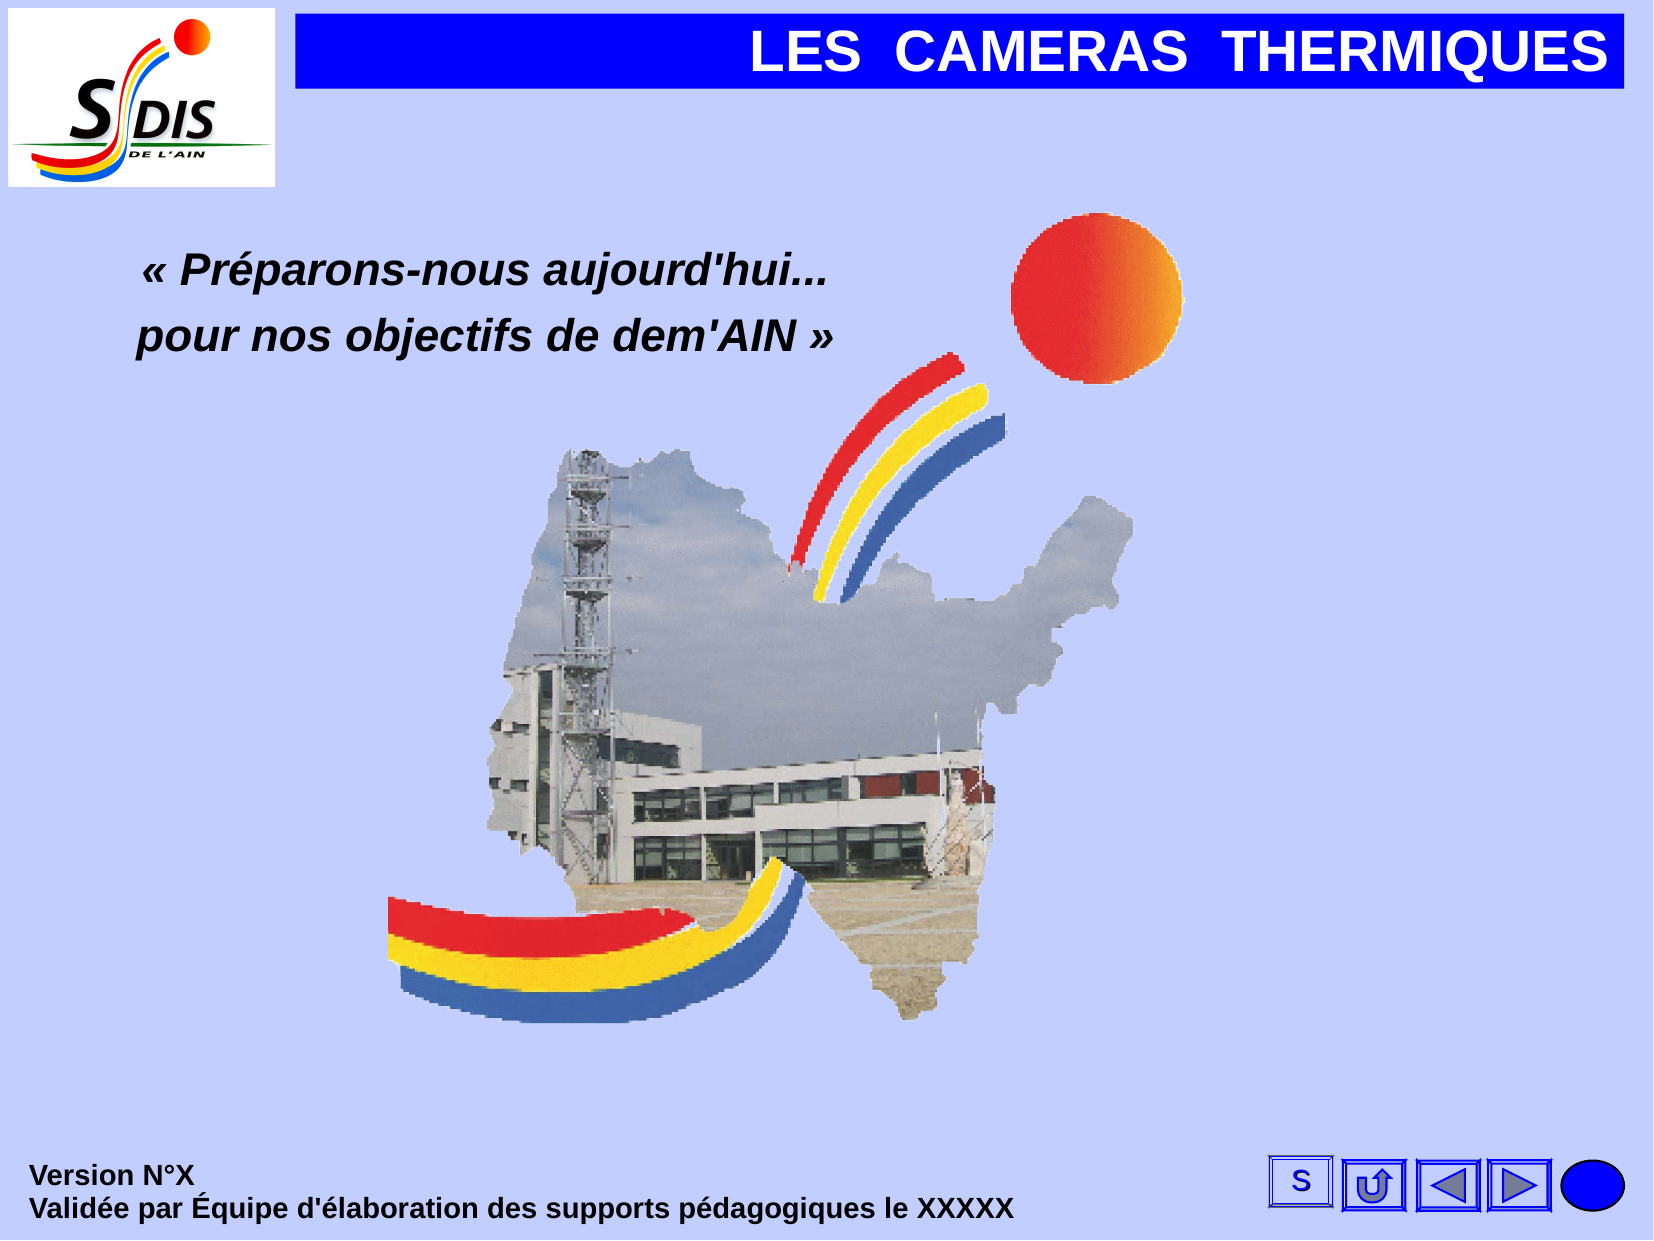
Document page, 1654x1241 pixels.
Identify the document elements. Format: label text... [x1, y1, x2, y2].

list « Préparons-nous aujourd'hui... pour nos objectifs de dem'AIN » [59, 236, 857, 511]
picture [8, 8, 275, 187]
picture [388, 0, 1266, 1241]
text_box Version N°X Validée par Équipe d'élaboration des supports pédagogiques le XXXXX [13, 1151, 388, 1233]
text_box LES CAMERAS THERMIQUES [295, 13, 388, 89]
text_box [1561, 1160, 1625, 1211]
text_box LES CAMERAS THERMIQUES [1266, 13, 1625, 89]
